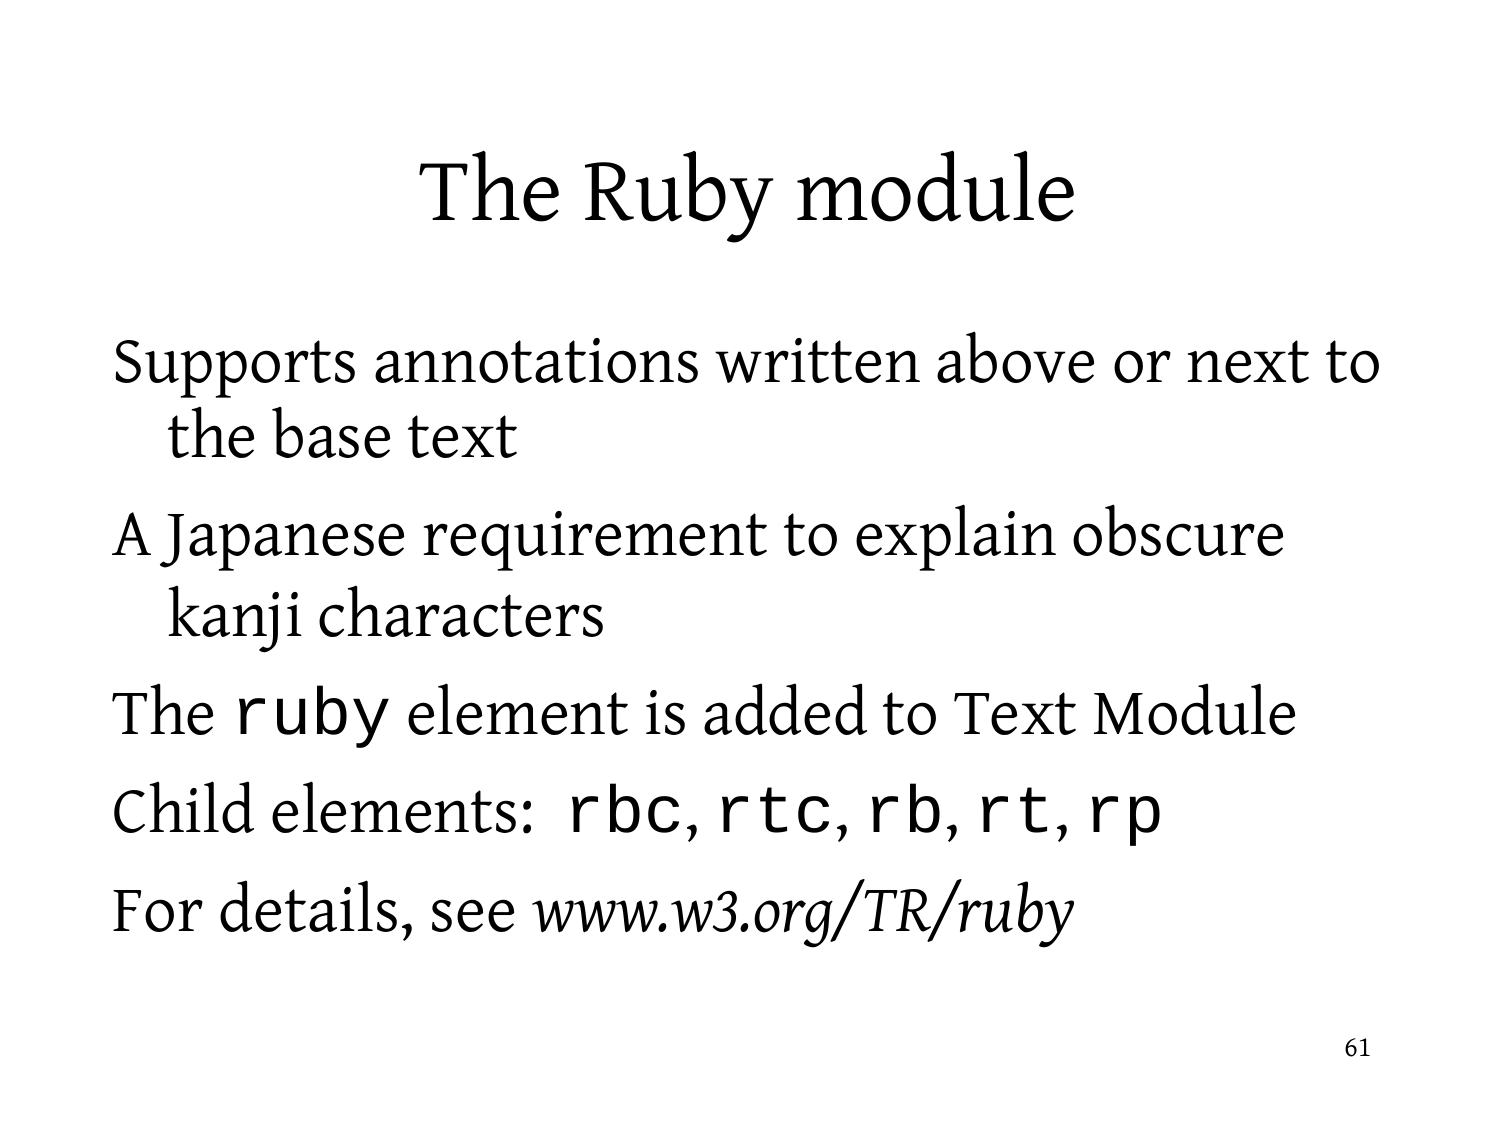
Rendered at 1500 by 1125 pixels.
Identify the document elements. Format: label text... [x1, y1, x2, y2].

title The Ruby module [112, 63, 1387, 324]
list Supports annotations written above or next to the base text A Japanese requirement to explain obscure kanji characters The ruby element is added to Text Module Child elements: rbc, rtc, rb, rt, rp For details, see www.w3.org/TR/ruby [112, 324, 1387, 1000]
